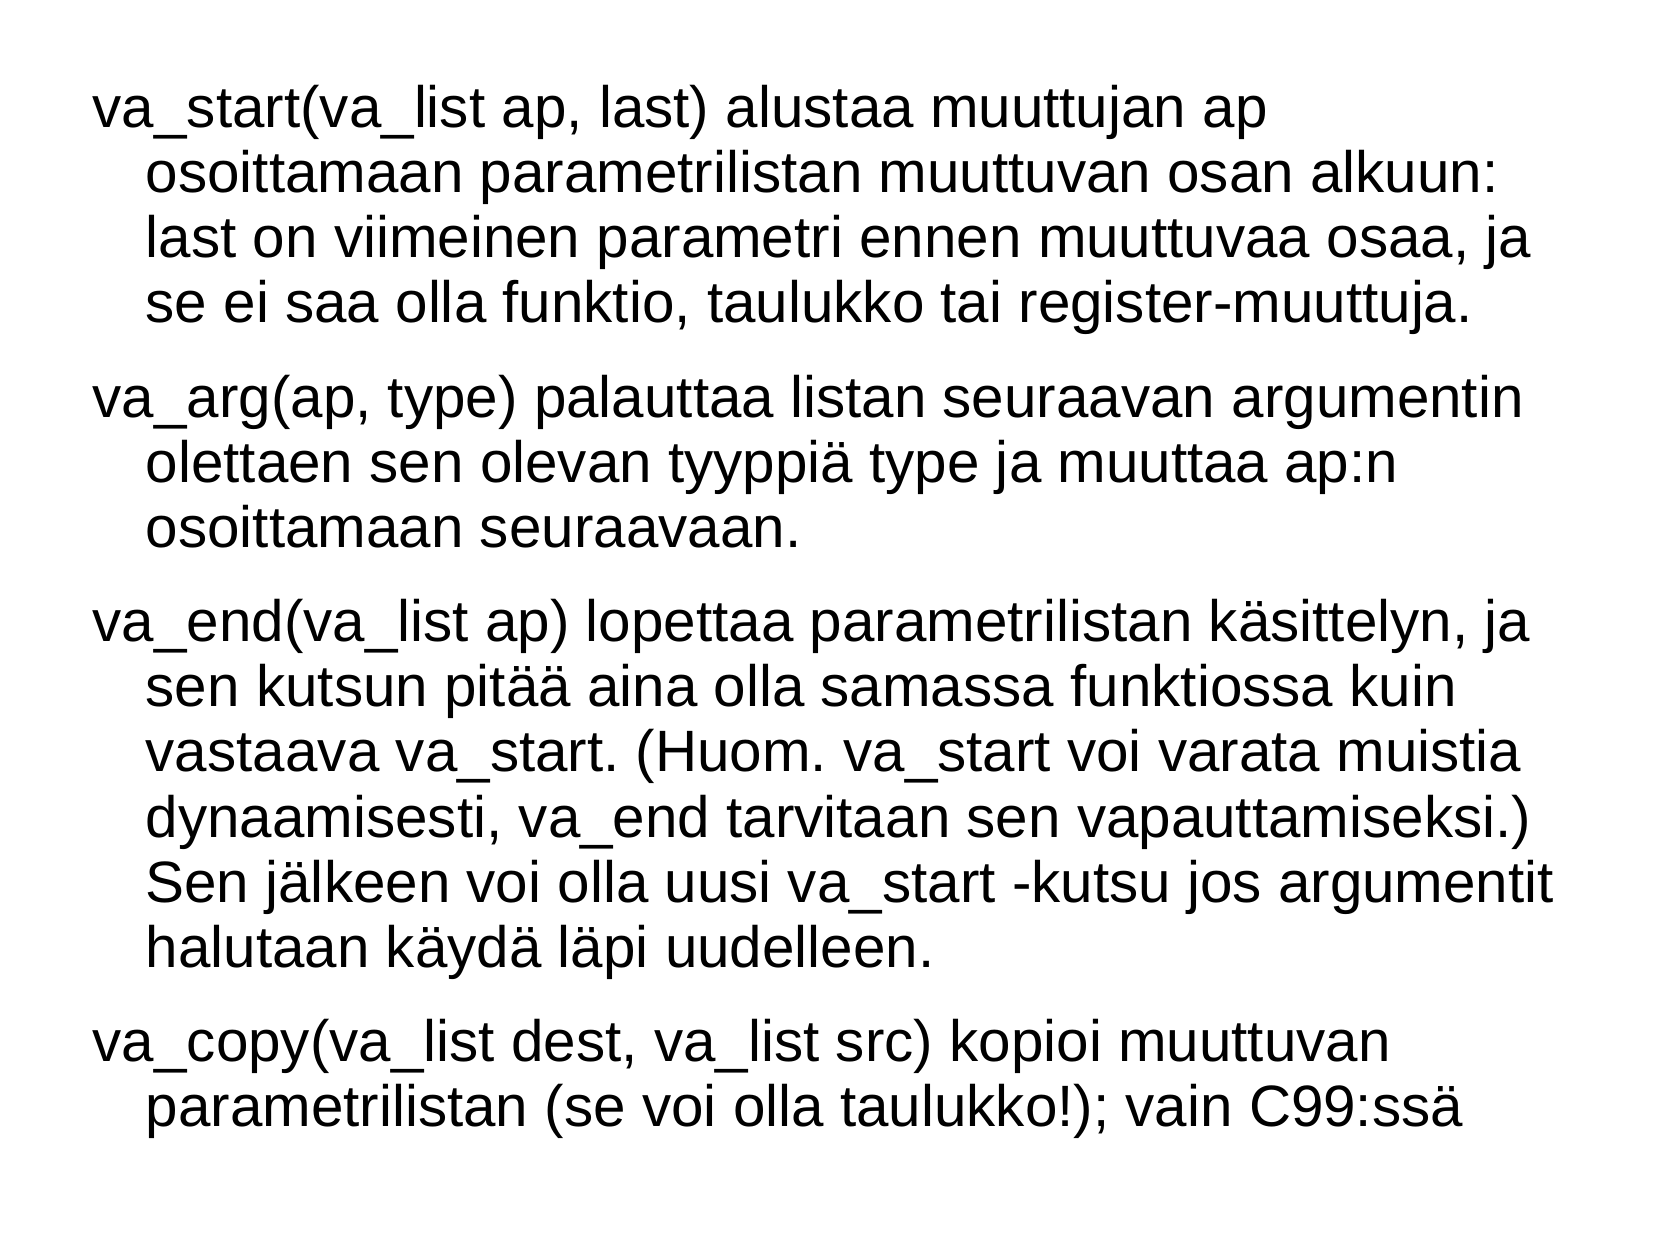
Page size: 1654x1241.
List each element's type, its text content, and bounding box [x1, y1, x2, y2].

list va_start(va_list ap, last) alustaa muuttujan ap osoittamaan parametrilistan muuttuvan osan alkuun: last on viimeinen parametri ennen muuttuvaa osaa, ja se ei saa olla funktio, taulukko tai register-muuttuja. va_arg(ap, type) palauttaa listan seuraavan argumentin olettaen sen olevan tyyppiä type ja muuttaa ap:n osoittamaan seuraavaan. va_end(va_list ap) lopettaa parametrilistan käsittelyn, ja sen kutsun pitää aina olla samassa funktiossa kuin vastaava va_start. (Huom. va_start voi varata muistia dynaamisesti, va_end tarvitaan sen vapauttamiseksi.) Sen jälkeen voi olla uusi va_start -kutsu jos argumentit halutaan käydä läpi uudelleen. va_copy(va_list dest, va_list src) kopioi muuttuvan parametrilistan (se voi olla taulukko!); vain C99:ssä [75, 75, 1564, 1214]
